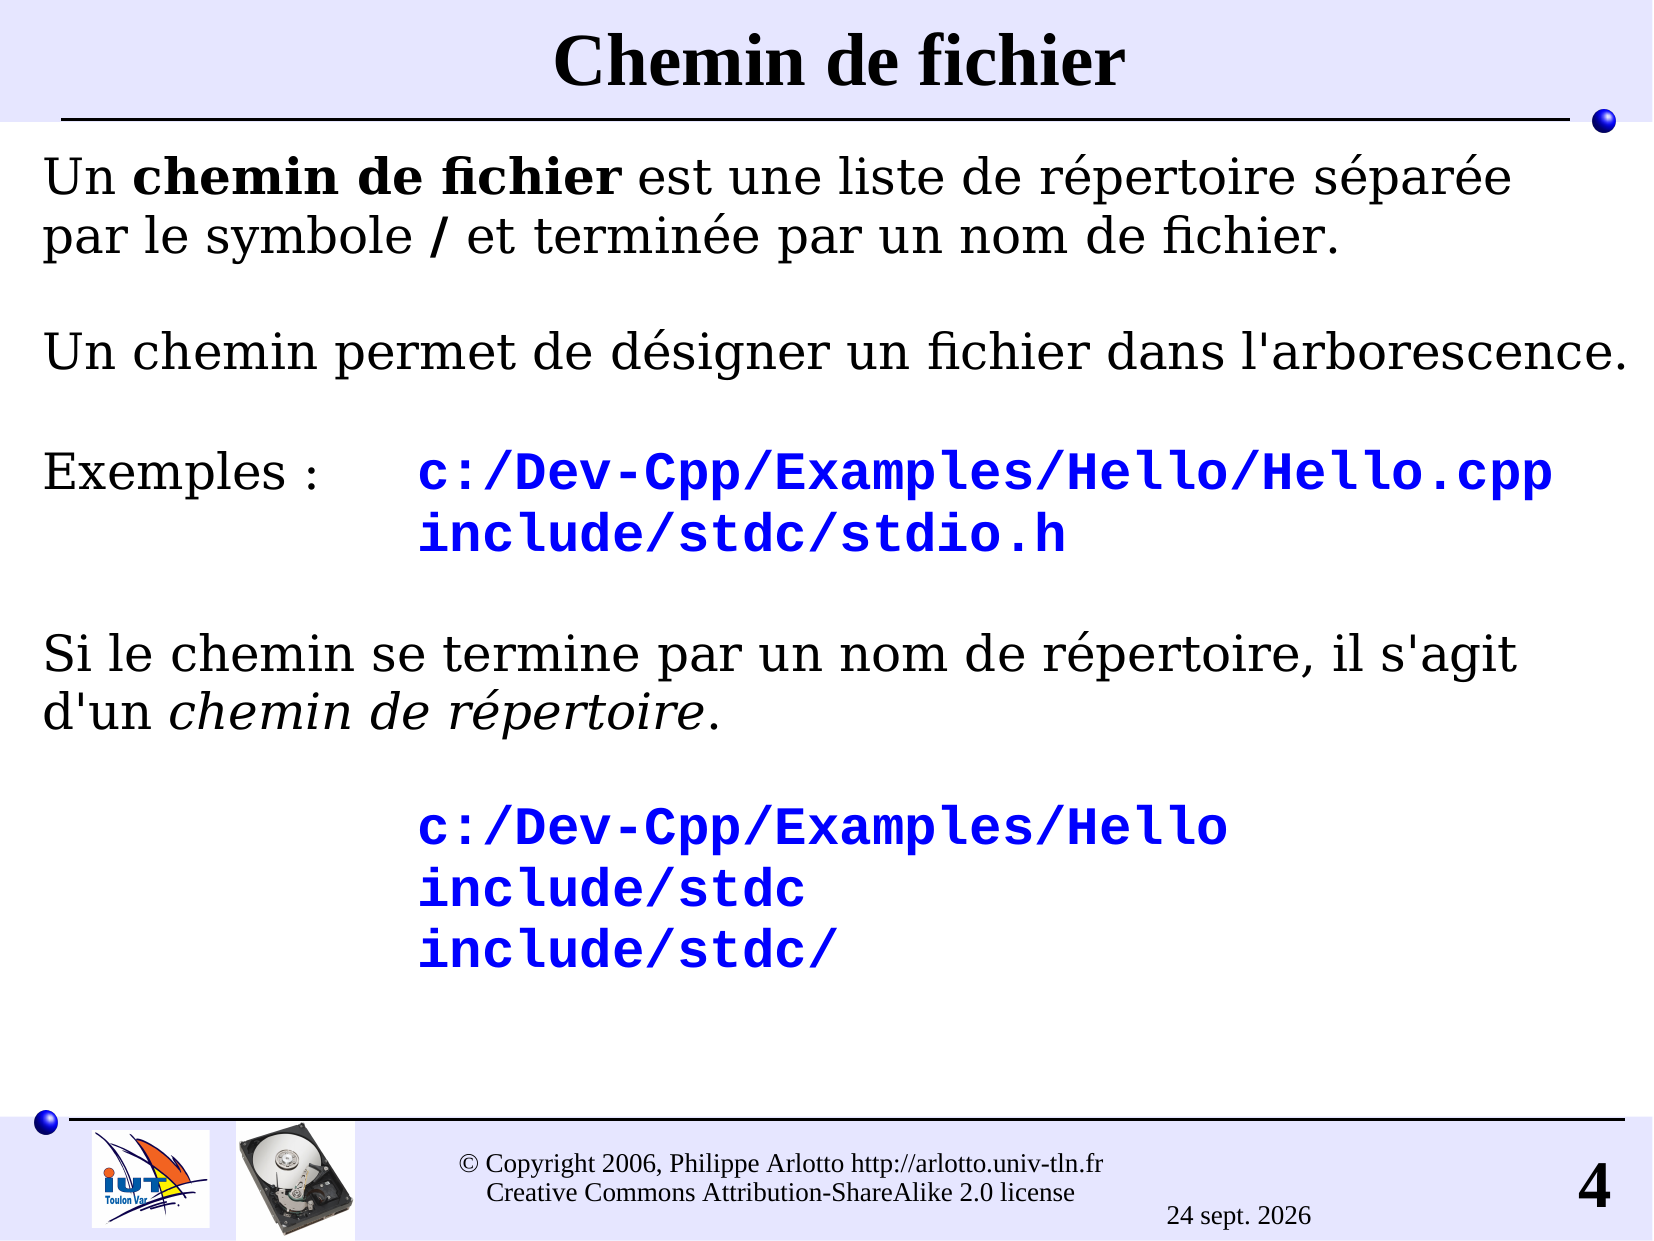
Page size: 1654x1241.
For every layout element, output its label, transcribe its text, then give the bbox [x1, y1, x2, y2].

text_box Un chemin de fichier est une liste de répertoire séparée par le symbole / et terminée par un nom de fichier. Un chemin permet de désigner un fichier dans l'arborescence. Exemples : c:/Dev-Cpp/Examples/Hello/Hello.cpp include/stdc/stdio.h Si le chemin se termine par un nom de répertoire, il s'agit d'un chemin de répertoire. c:/Dev-Cpp/Examples/Hello include/stdc include/stdc/ [42, 147, 1633, 1160]
picture [236, 1160, 355, 1241]
title Chemin de fichier [95, 14, 1585, 107]
